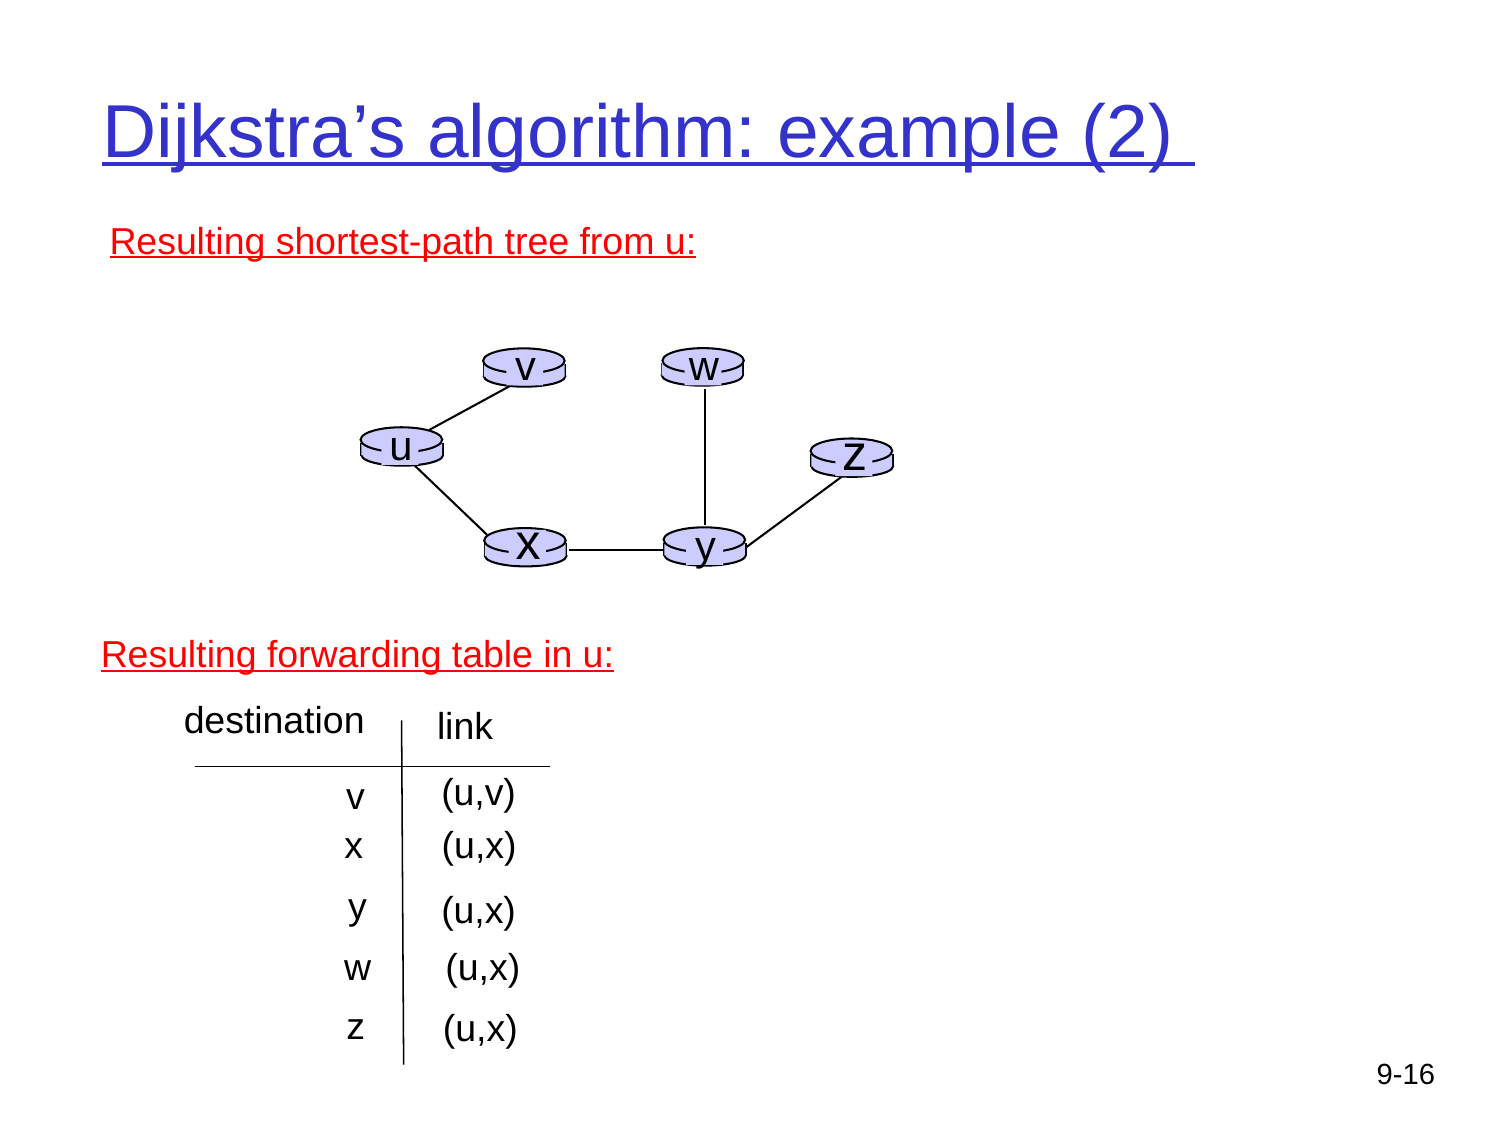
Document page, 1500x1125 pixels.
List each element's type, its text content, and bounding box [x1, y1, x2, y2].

text_box z [331, 997, 381, 1056]
text_box v [500, 335, 552, 398]
text_box [661, 351, 674, 383]
text_box Resulting forwarding table in u: [86, 626, 630, 684]
text_box [360, 430, 374, 463]
text_box (u,x) [428, 999, 533, 1057]
text_box v [331, 767, 380, 826]
text_box [552, 351, 565, 384]
text_box destination [168, 691, 380, 750]
text_box [484, 530, 500, 565]
text_box w [674, 335, 735, 398]
text_box w [329, 939, 387, 997]
text_box [483, 350, 500, 385]
text_box x [500, 506, 556, 578]
text_box [731, 530, 746, 564]
text_box [428, 430, 443, 464]
text_box [663, 529, 680, 564]
text_box [556, 532, 566, 563]
text_box [735, 352, 744, 382]
text_box x [329, 816, 379, 875]
text_box z [827, 417, 882, 490]
text_box (u,v) [426, 763, 532, 816]
text_box u [374, 414, 428, 477]
text_box link [422, 697, 509, 756]
text_box [882, 442, 893, 474]
text_box Resulting shortest-path tree from u: [94, 212, 712, 270]
text_box (u,x) [430, 938, 536, 996]
text_box (u,x) [426, 881, 532, 940]
title Dijkstra’s algorithm: example (2) [87, 37, 1363, 225]
text_box [810, 440, 827, 475]
text_box y [333, 877, 382, 936]
text_box y [680, 514, 731, 577]
text_box (u,x) [426, 816, 532, 874]
